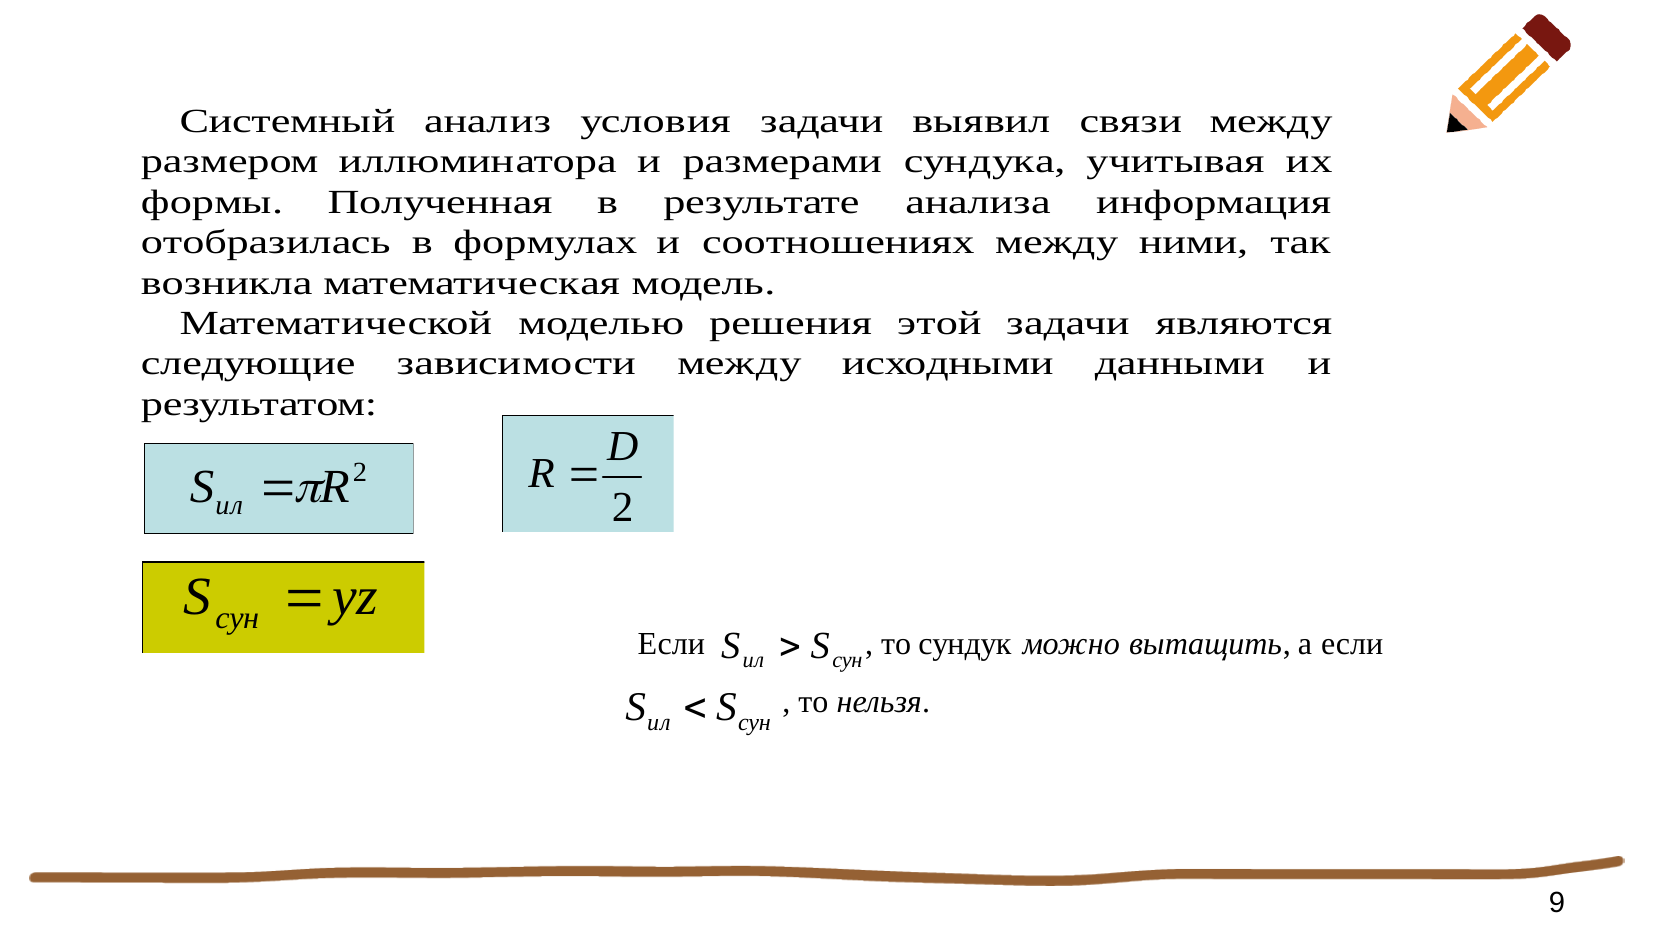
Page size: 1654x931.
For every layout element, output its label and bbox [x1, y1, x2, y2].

picture [29, 856, 1625, 886]
picture [113, 88, 1359, 534]
picture [1446, 14, 1571, 133]
picture [618, 613, 1418, 743]
picture [141, 560, 425, 653]
